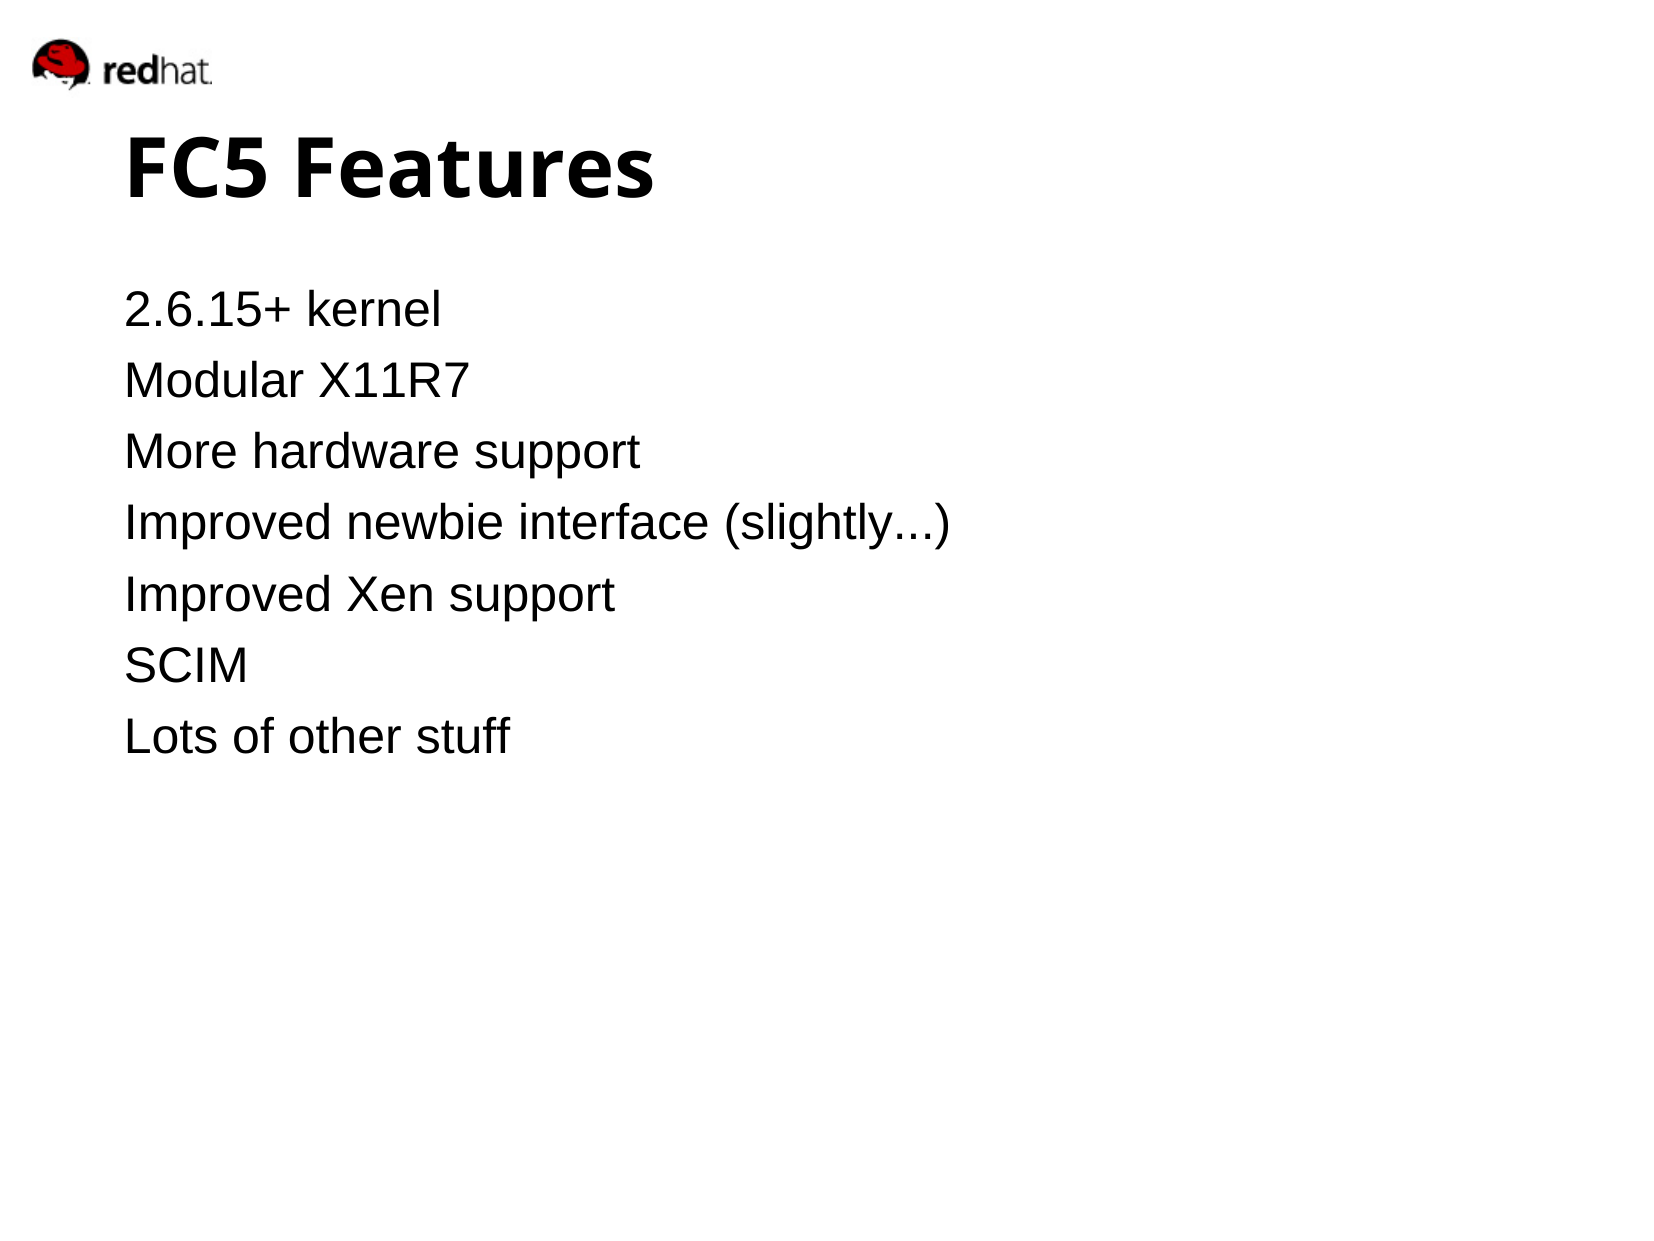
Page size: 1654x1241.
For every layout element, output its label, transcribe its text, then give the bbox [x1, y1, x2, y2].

list 2.6.15+ kernel Modular X11R7 More hardware support Improved newbie interface (slightly...) Improved Xen support SCIM Lots of other stuff [123, 281, 1529, 1149]
picture [31, 37, 212, 98]
title FC5 Features [123, 110, 1529, 221]
